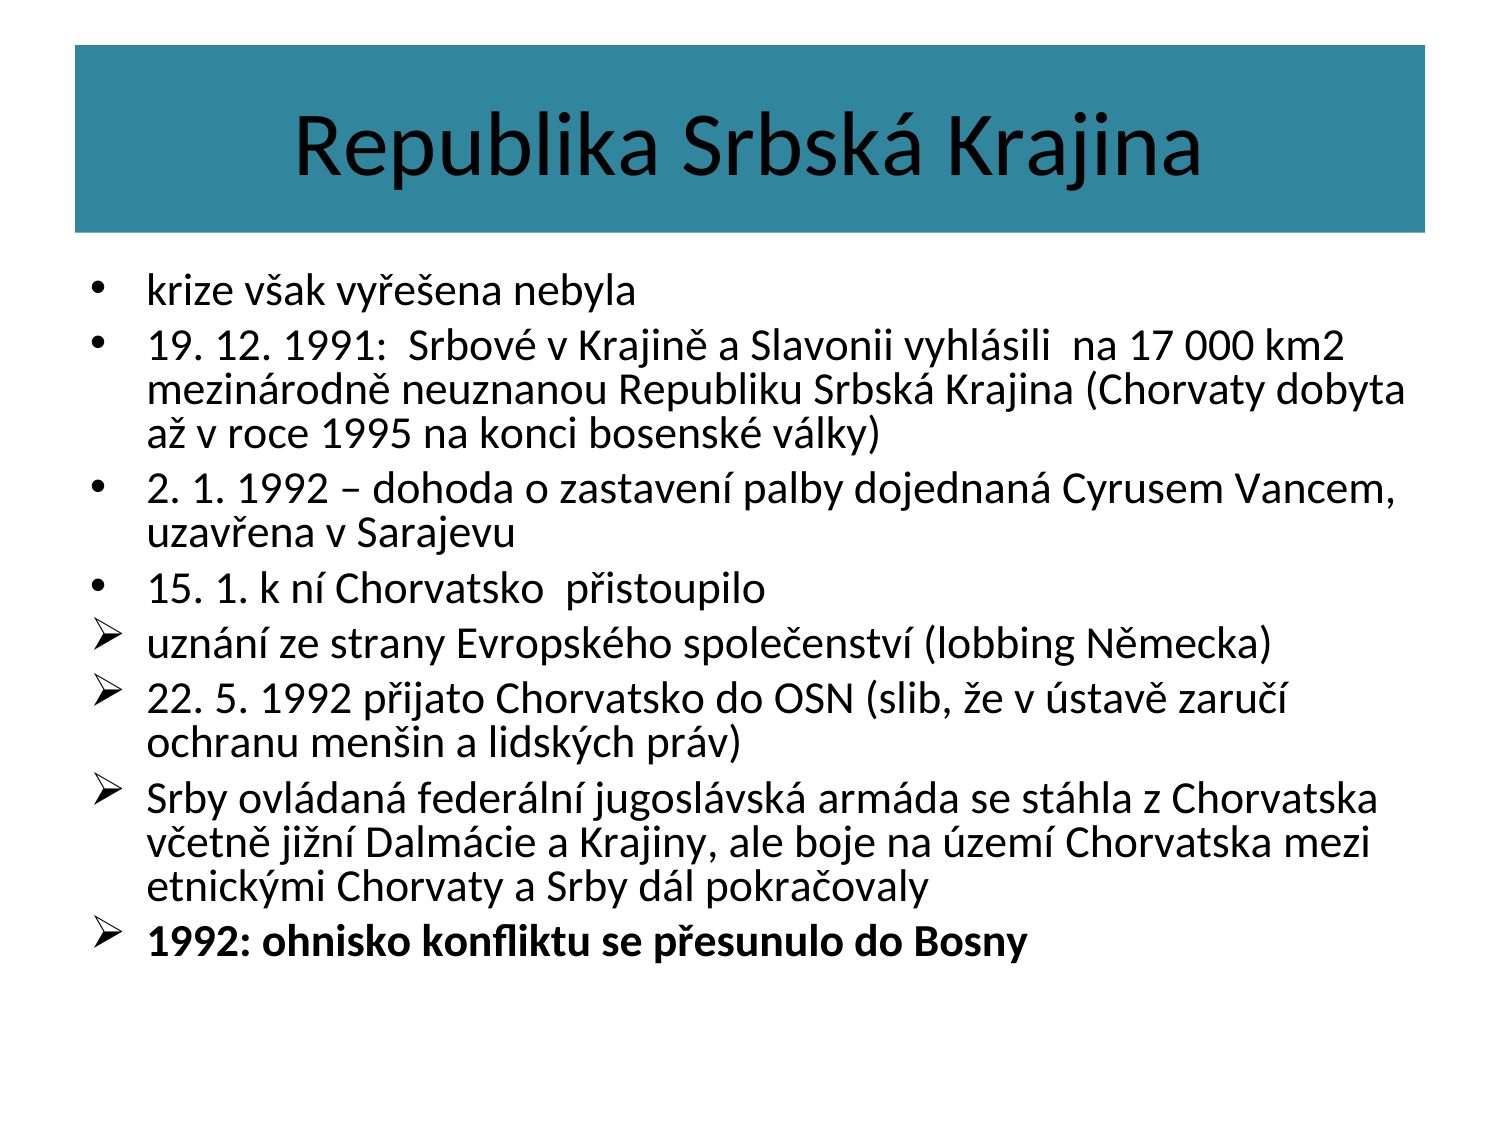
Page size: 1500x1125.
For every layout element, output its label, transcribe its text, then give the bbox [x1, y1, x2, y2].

title Republika Srbská Krajina [75, 45, 1426, 233]
list krize však vyřešena nebyla 19. 12. 1991: Srbové v Krajině a Slavonii vyhlásili na 17 000 km2 mezinárodně neuznanou Republiku Srbská Krajina (Chorvaty dobyta až v roce 1995 na konci bosenské války) 2. 1. 1992 – dohoda o zastavení palby dojednaná Cyrusem Vancem, uzavřena v Sarajevu 15. 1. k ní Chorvatsko přistoupilo uznání ze strany Evropského společenství (lobbing Německa) 22. 5. 1992 přijato Chorvatsko do OSN (slib, že v ústavě zaručí ochranu menšin a lidských práv) Srby ovládaná federální jugoslávská armáda se stáhla z Chorvatska včetně jižní Dalmácie a Krajiny, ale boje na území Chorvatska mezi etnickými Chorvaty a Srby dál pokračovaly 1992: ohnisko konfliktu se přesunulo do Bosny [75, 262, 1426, 1036]
